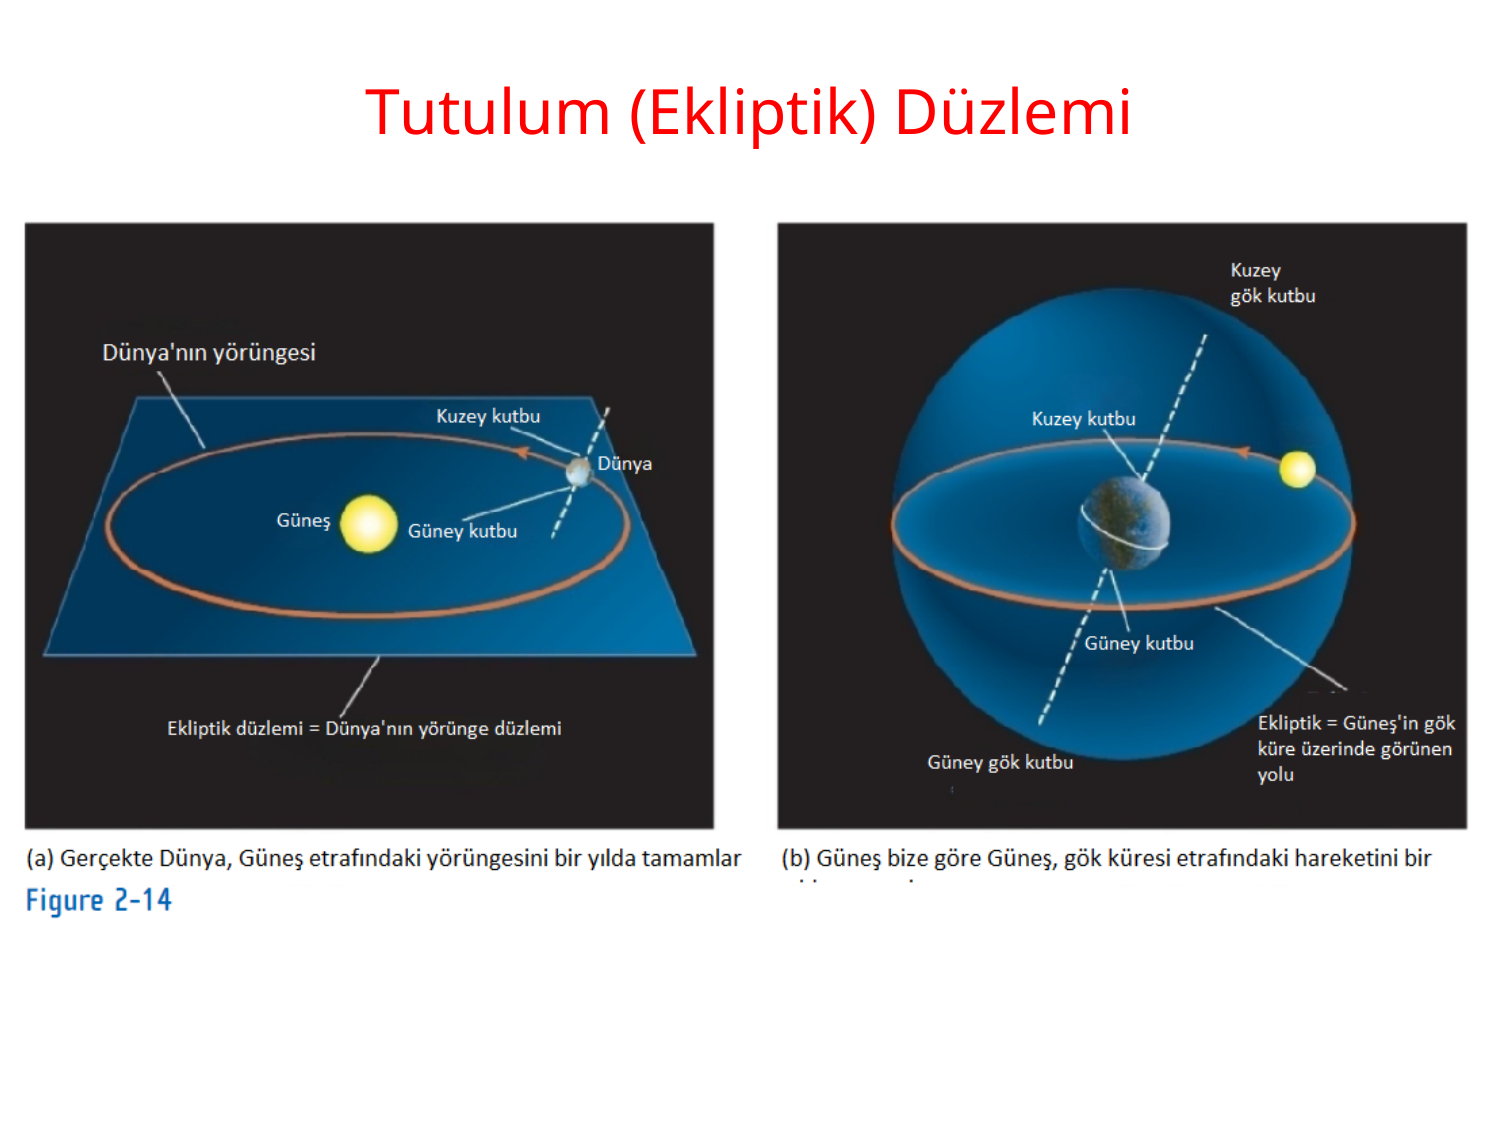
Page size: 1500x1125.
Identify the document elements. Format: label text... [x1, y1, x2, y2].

title Tutulum (Ekliptik) Düzlemi [75, 15, 1426, 201]
picture [6, 201, 1496, 920]
